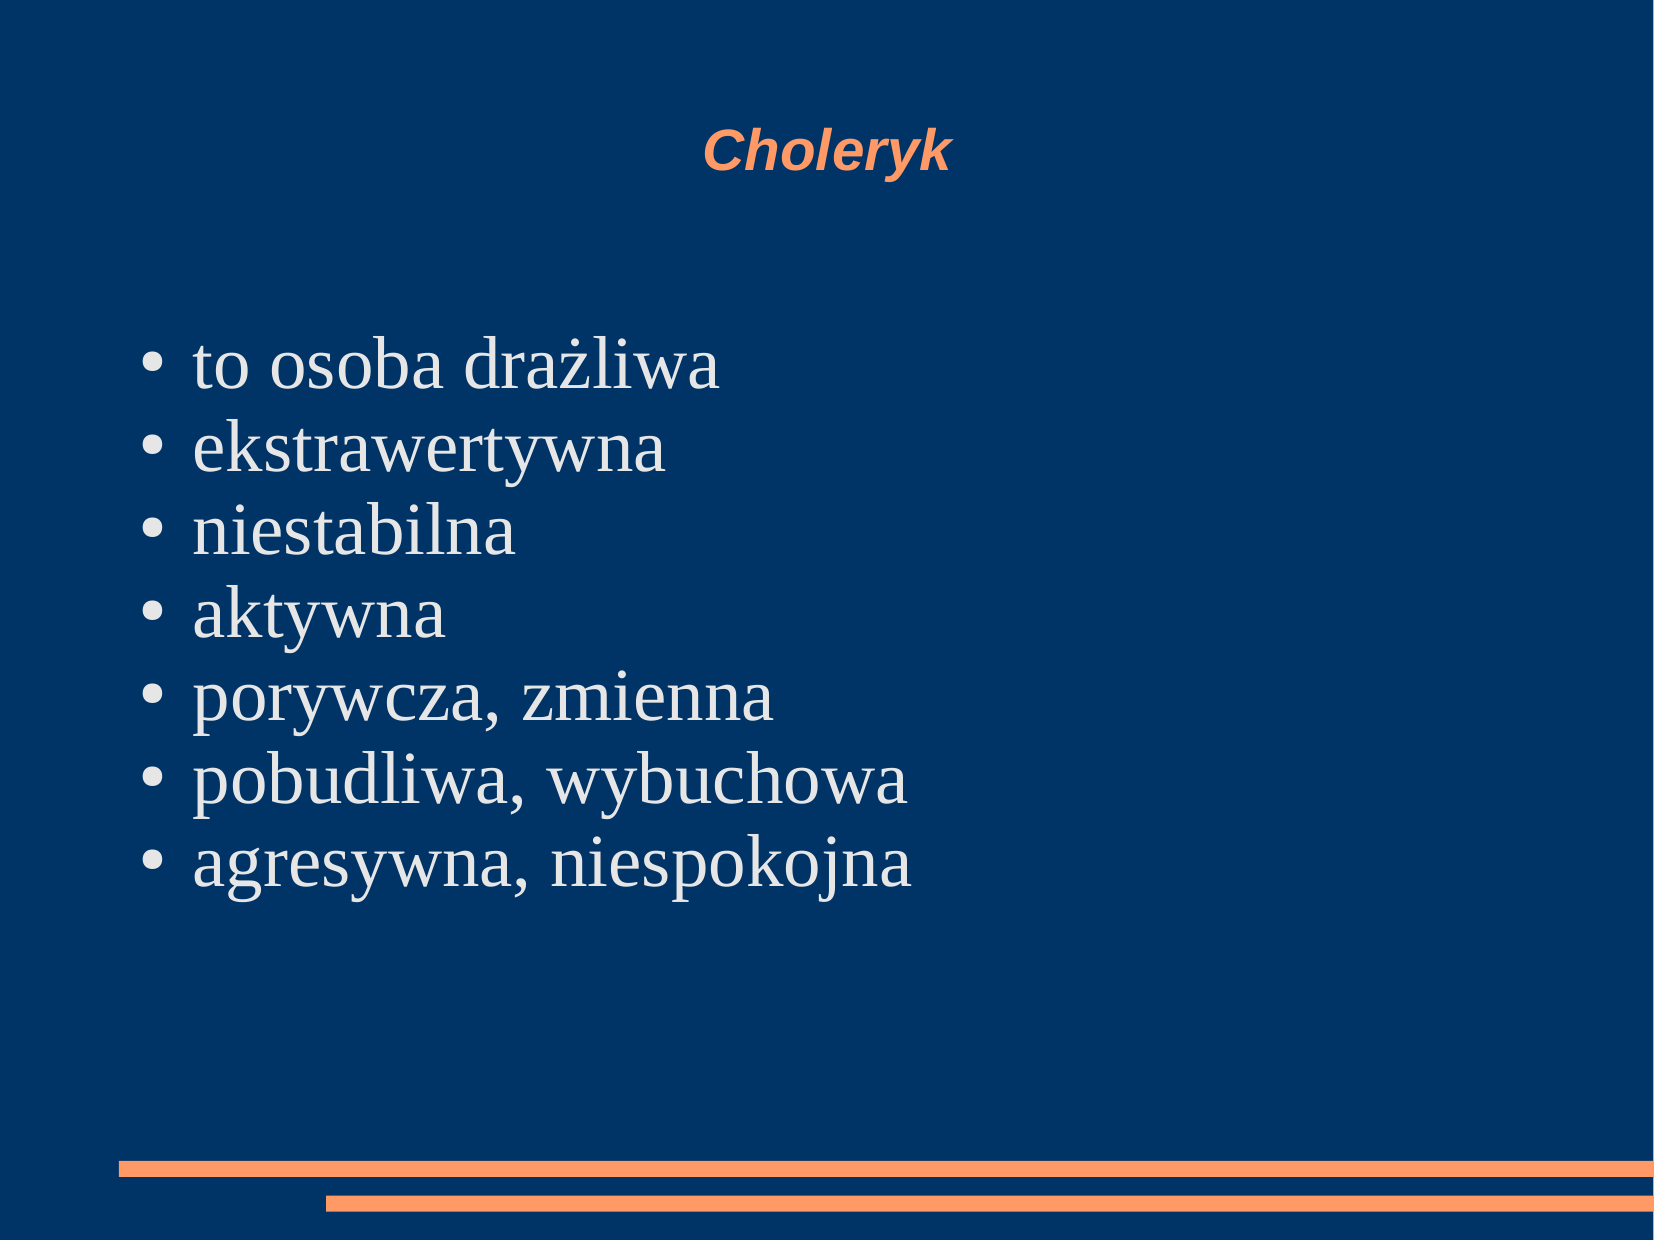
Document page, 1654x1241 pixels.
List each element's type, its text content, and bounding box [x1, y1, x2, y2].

title Choleryk [121, 46, 1534, 254]
list to osoba drażliwa ekstrawertywna niestabilna aktywna porywcza, zmienna pobudliwa, wybuchowa agresywna, niespokojna [121, 322, 1561, 1132]
